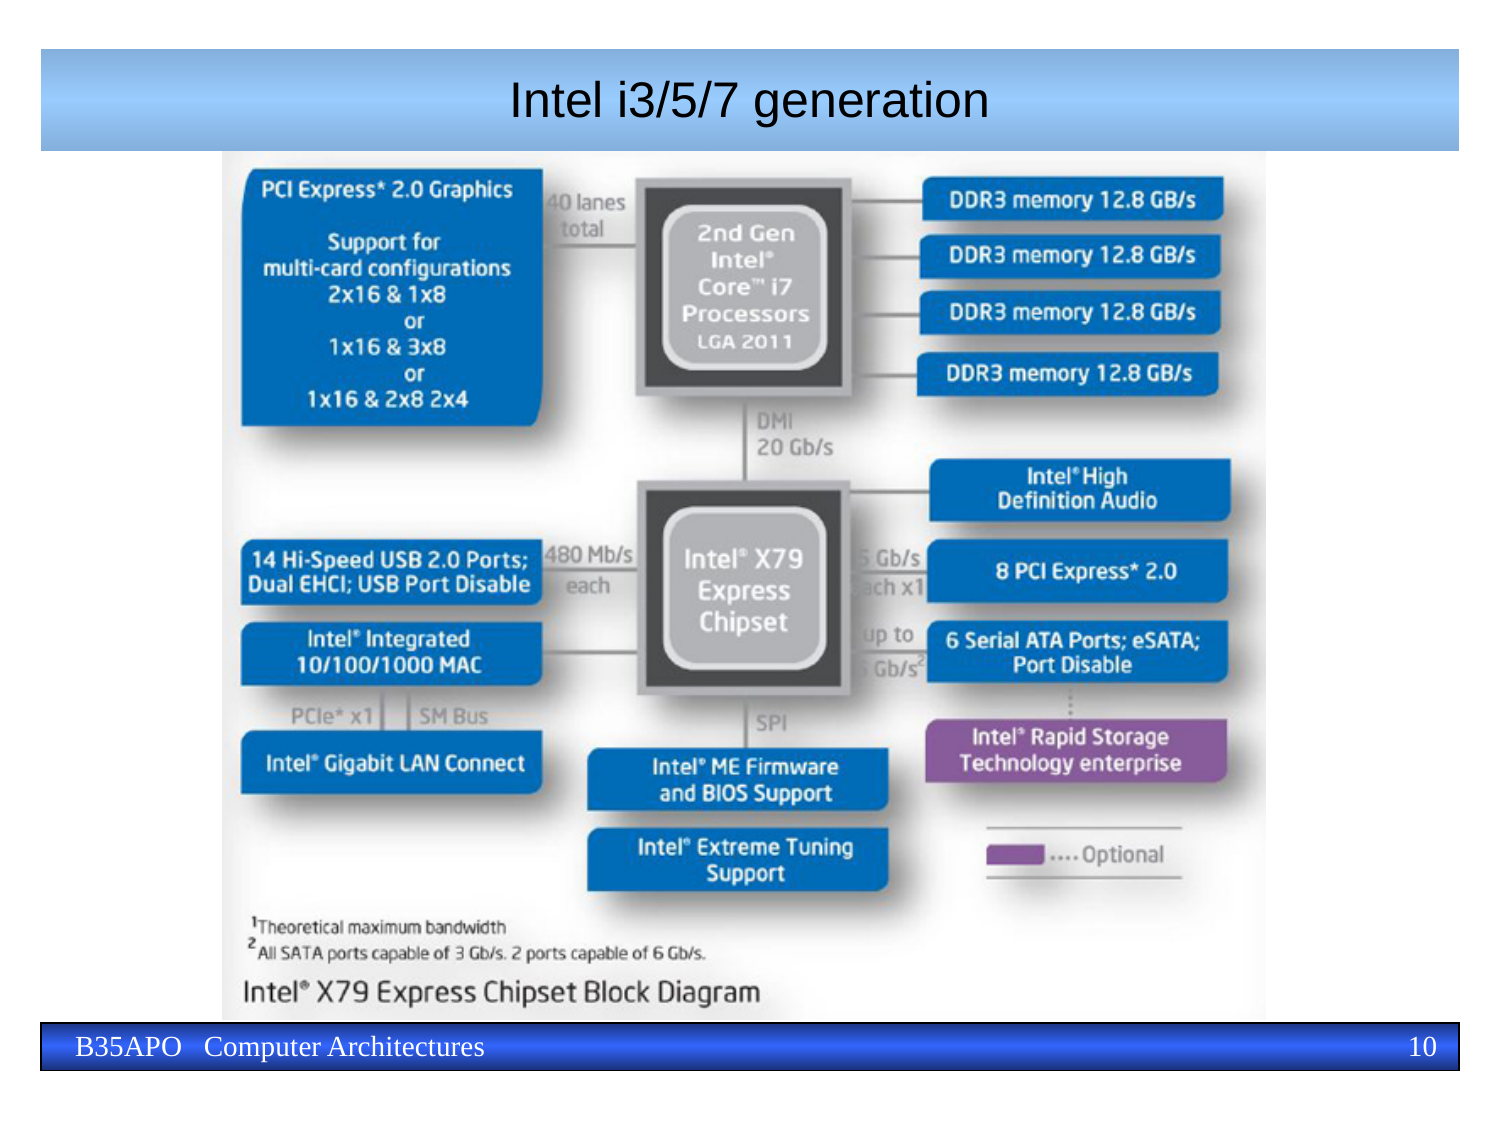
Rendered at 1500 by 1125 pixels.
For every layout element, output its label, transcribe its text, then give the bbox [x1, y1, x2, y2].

picture [222, 151, 1266, 1020]
title Intel i3/5/7 generation [41, 49, 1459, 151]
